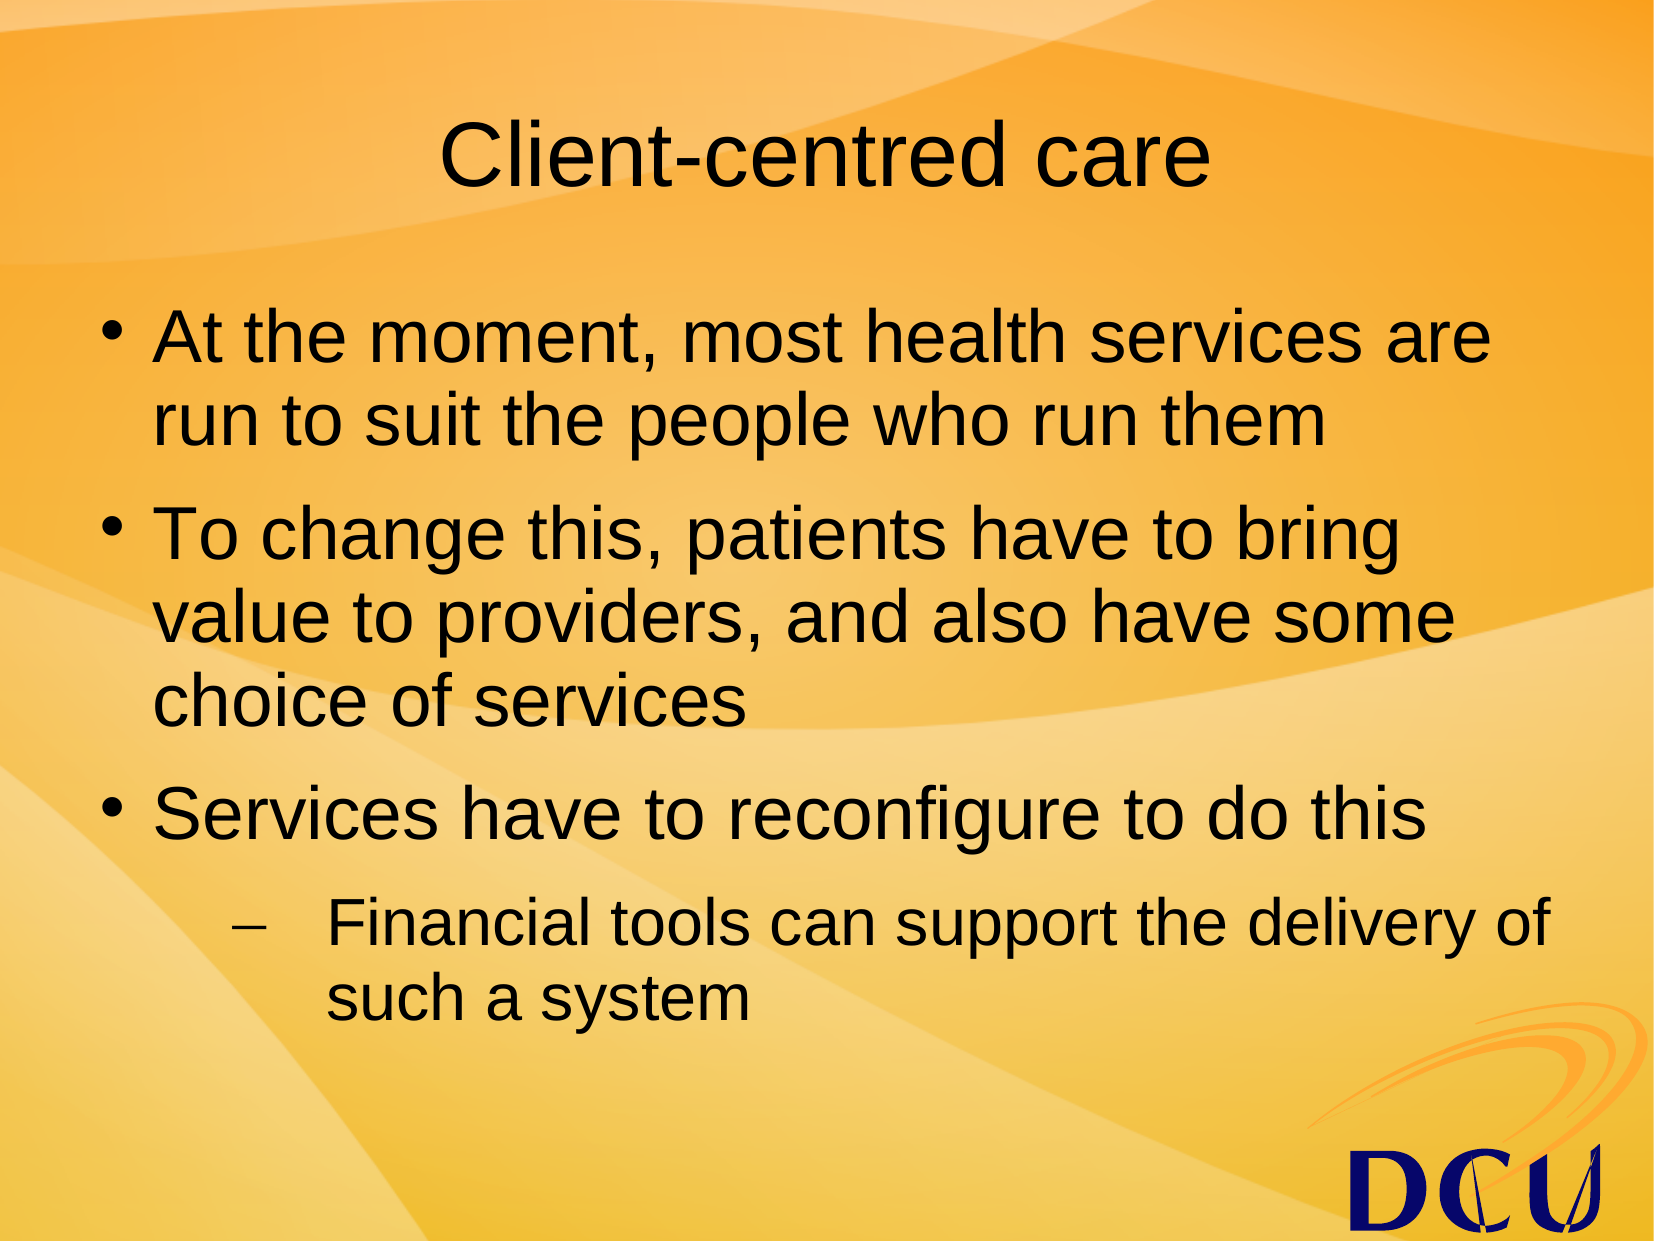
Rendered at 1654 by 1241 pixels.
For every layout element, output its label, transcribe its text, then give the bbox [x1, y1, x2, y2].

list At the moment, most health services are run to suit the people who run them To change this, patients have to bring value to providers, and also have some choice of services Services have to reconfigure to do this Financial tools can support the delivery of such a system [82, 290, 1571, 1094]
title Client-centred care [82, 56, 1571, 249]
picture [0, 0, 1654, 1241]
